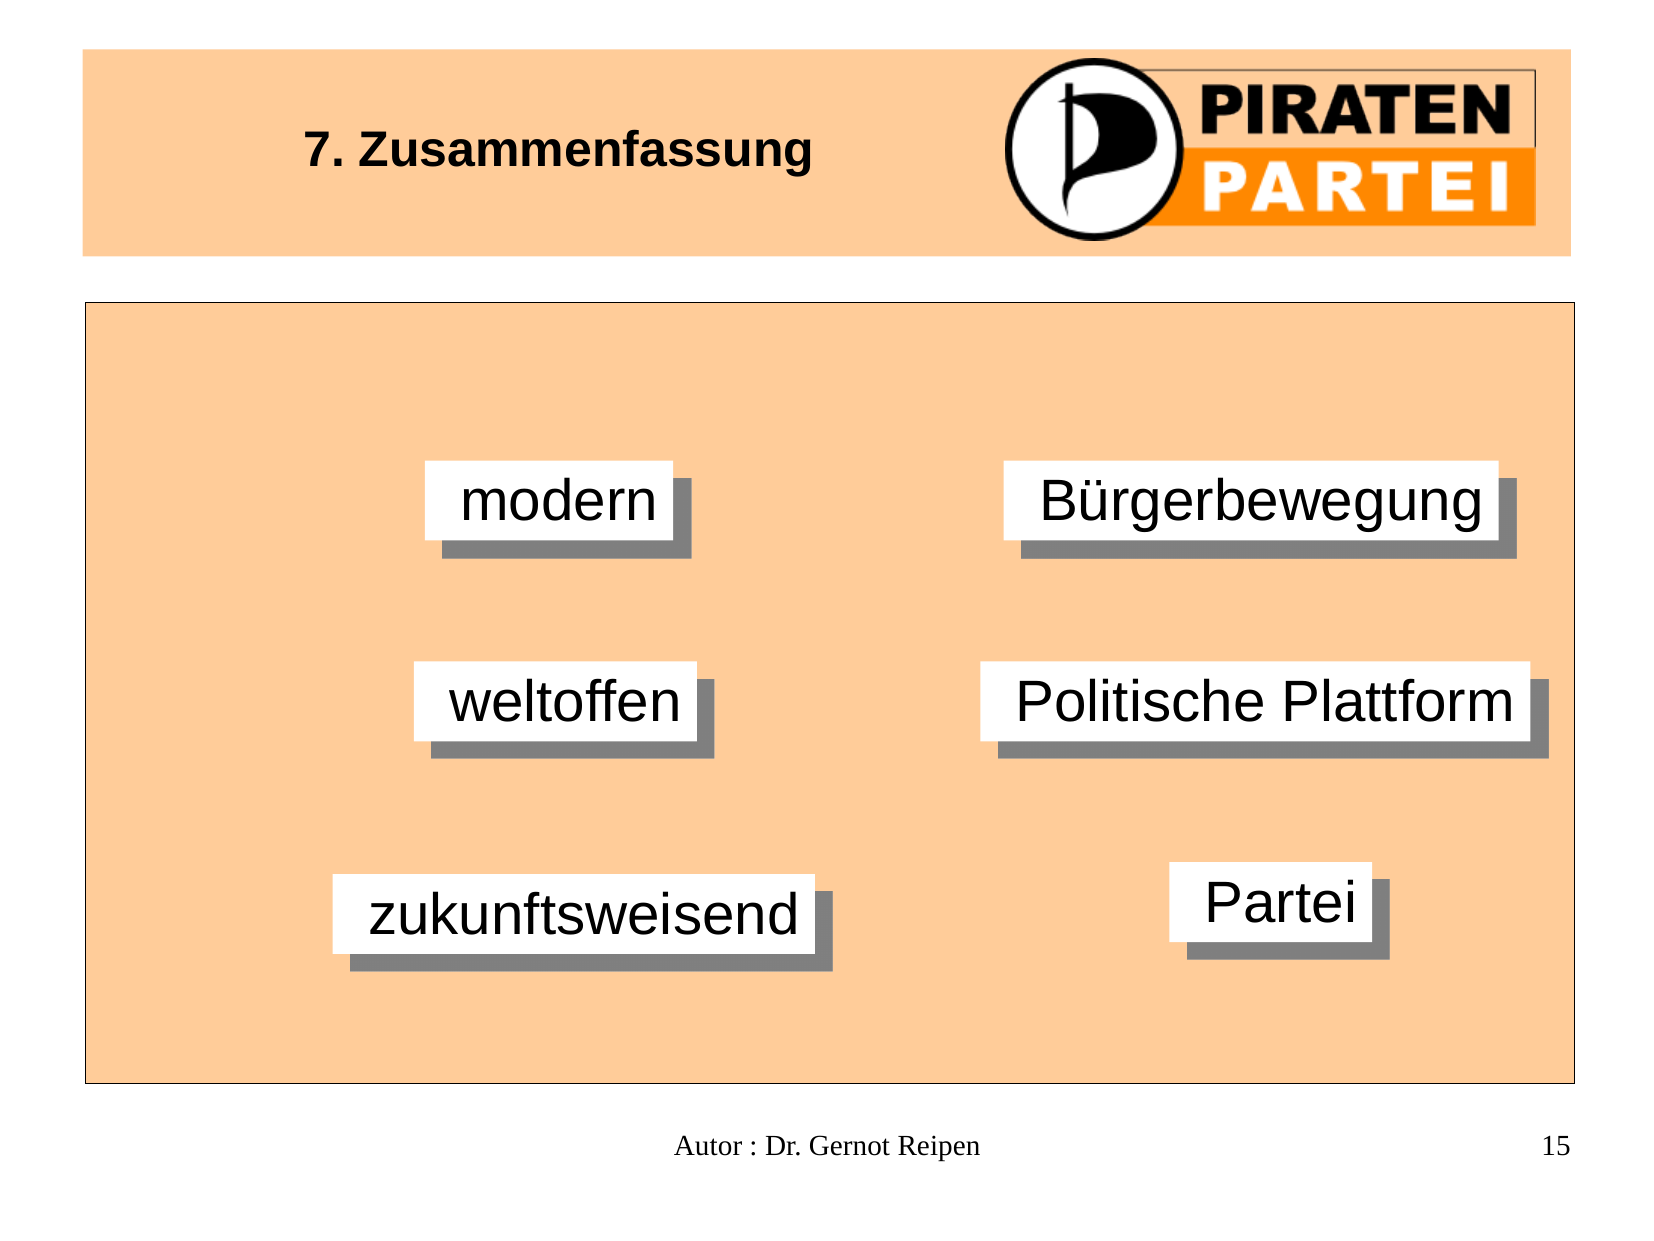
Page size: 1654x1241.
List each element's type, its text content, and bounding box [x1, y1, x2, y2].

picture [1005, 58, 1536, 241]
title [82, 49, 1571, 257]
text_box modern [424, 460, 674, 541]
text_box weltoffen [413, 661, 697, 742]
text_box 7. Zusammenfassung [112, 52, 982, 247]
text_box Politische Plattform [980, 661, 1531, 742]
text_box Bürgerbewegung [1003, 460, 1499, 541]
text_box zukunftsweisend [332, 874, 815, 954]
text_box [85, 302, 1575, 1084]
text_box Partei [1169, 862, 1373, 942]
